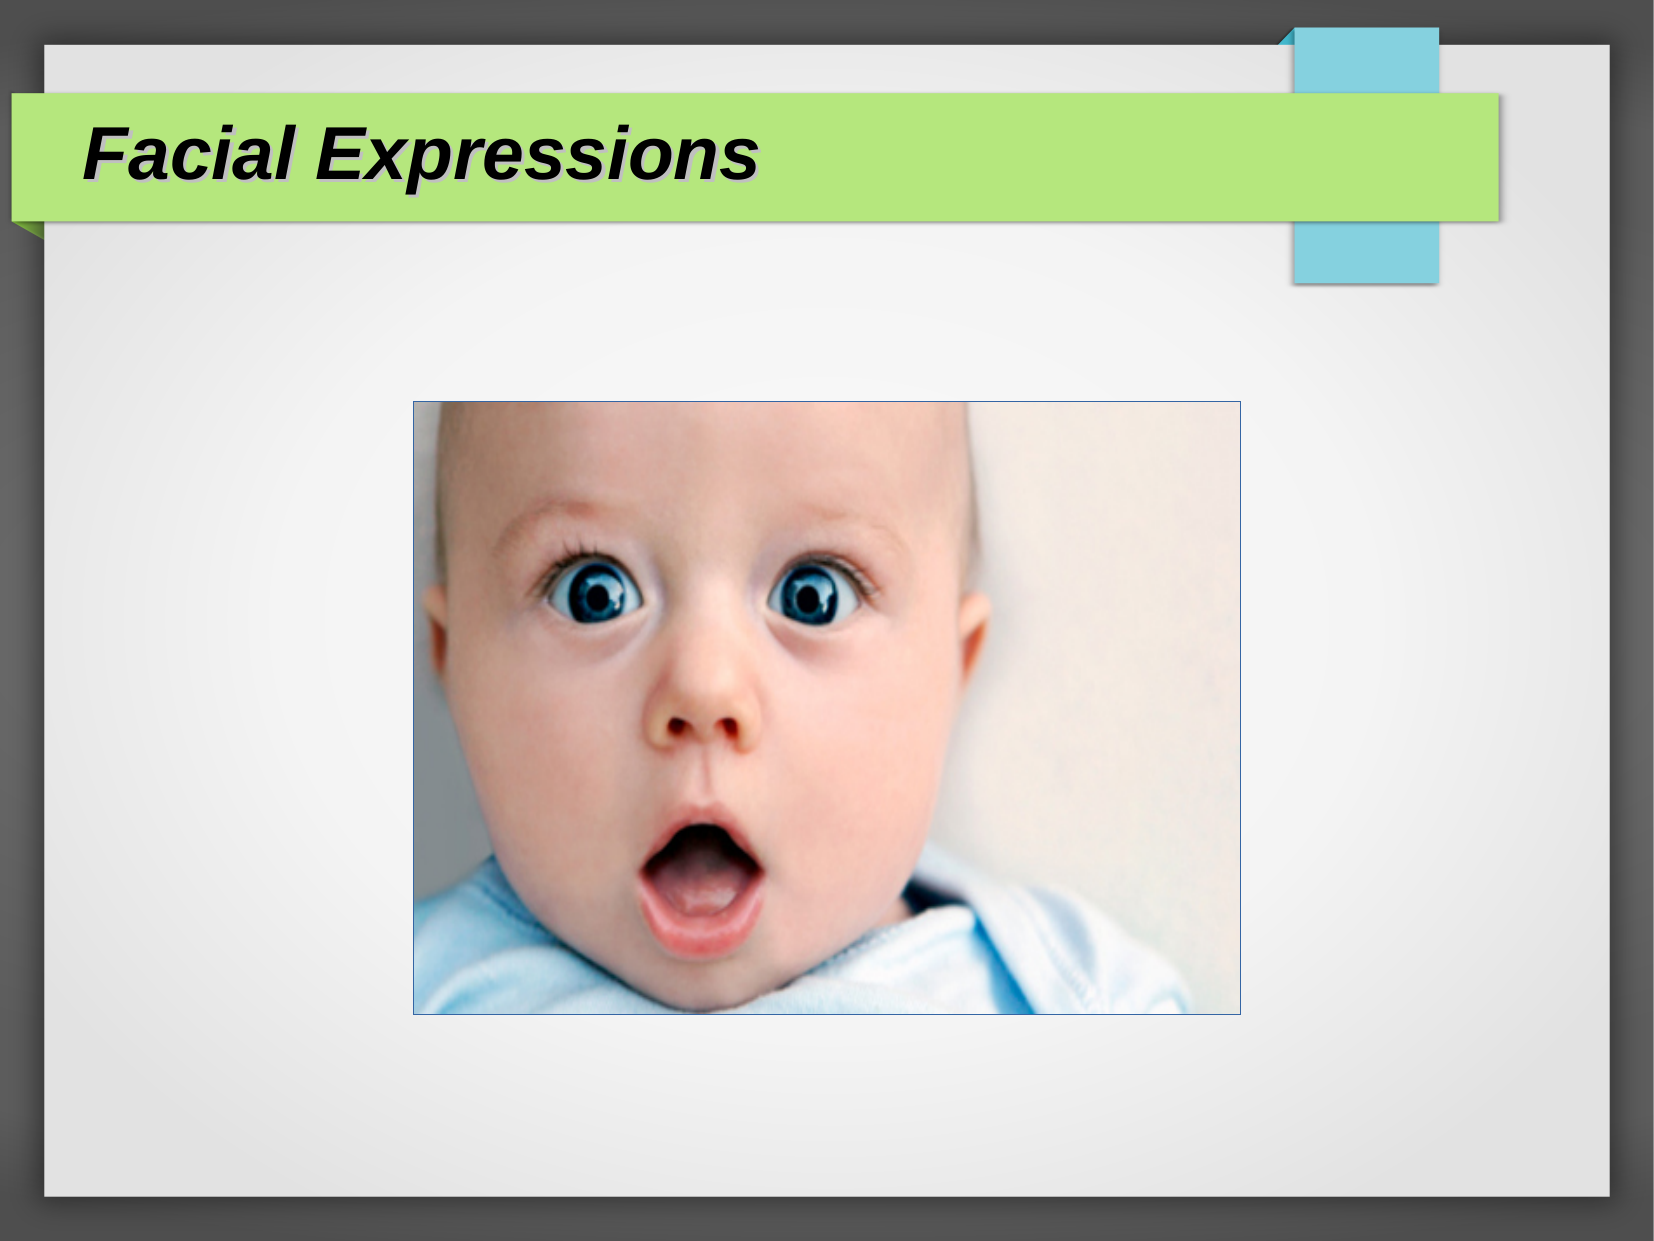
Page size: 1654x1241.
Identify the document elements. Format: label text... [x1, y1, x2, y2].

title Facial Expressions [82, 94, 1264, 213]
picture [0, 0, 1654, 1241]
